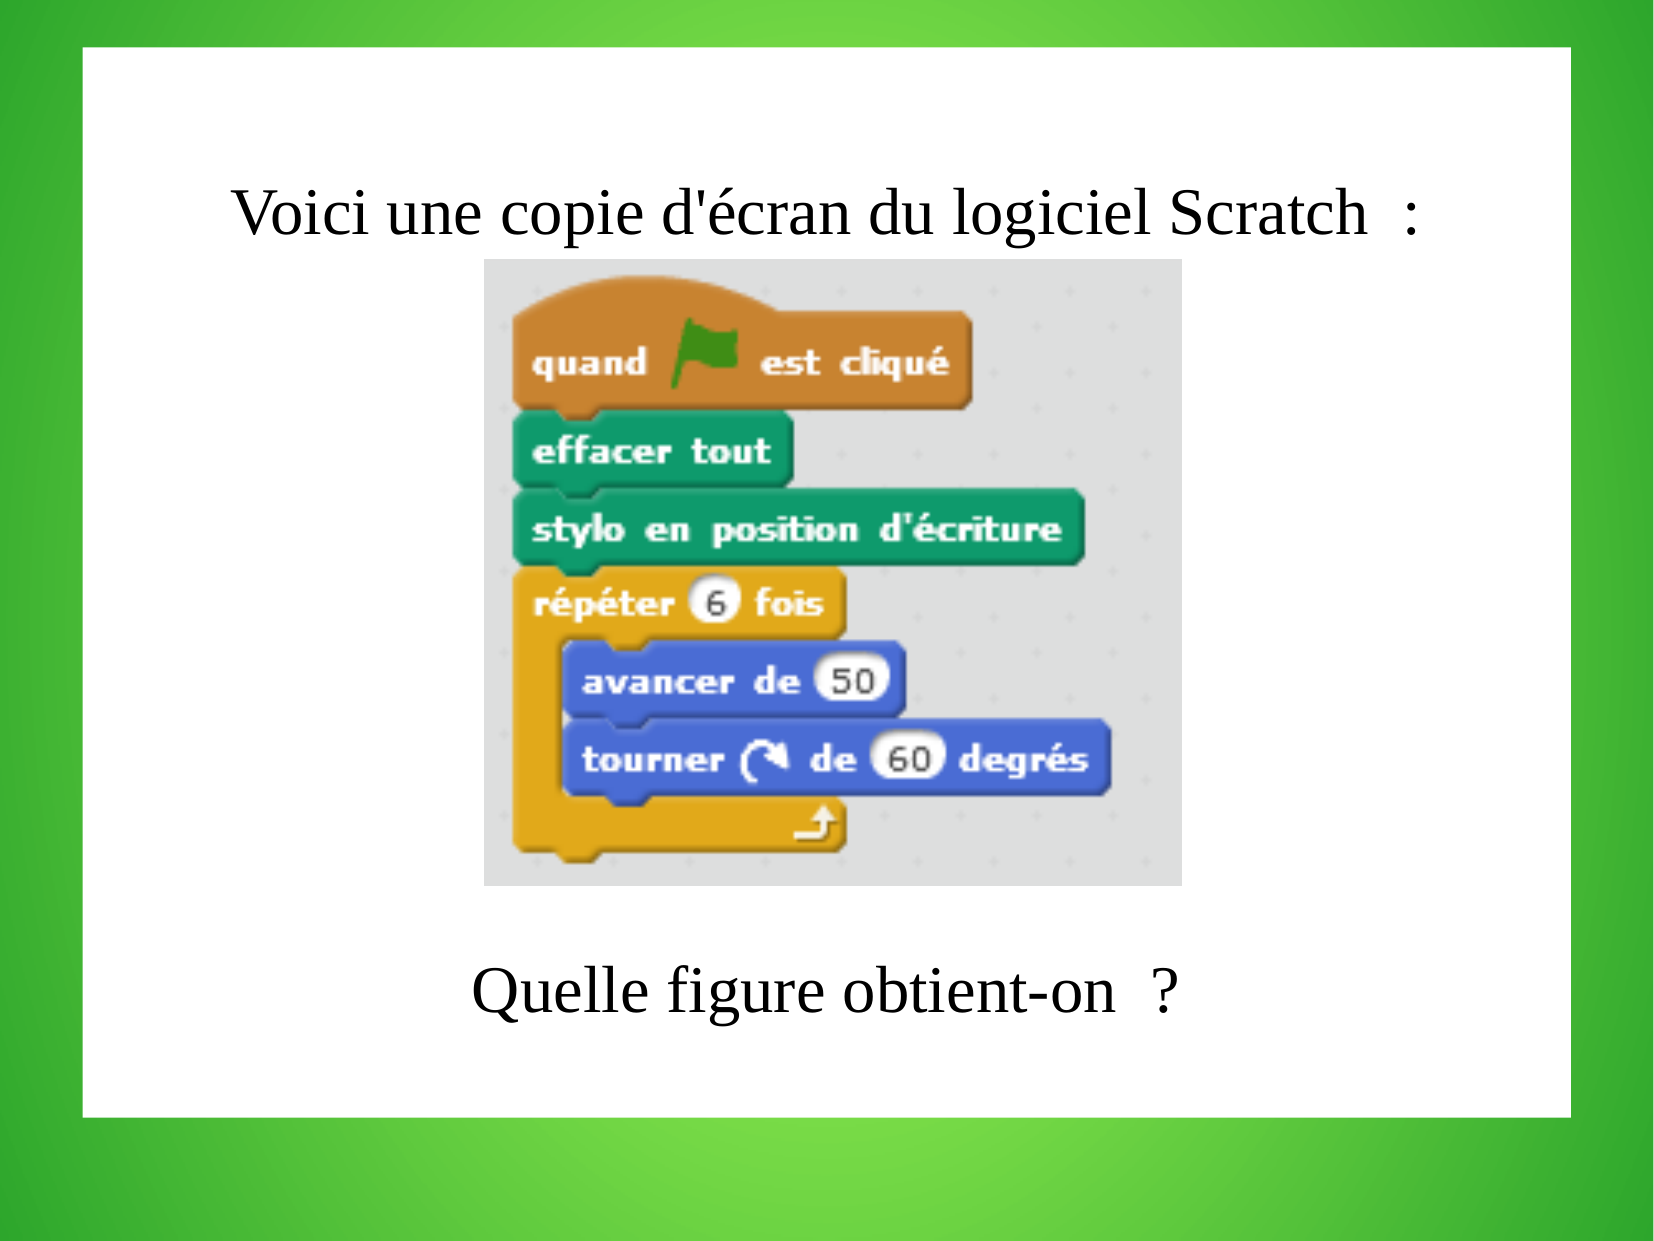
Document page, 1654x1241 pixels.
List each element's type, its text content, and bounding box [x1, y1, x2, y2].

picture [0, 0, 1654, 1241]
subtitle Voici une copie d'écran du logiciel Scratch : Quelle figure obtient-on ? [82, 47, 1571, 1118]
